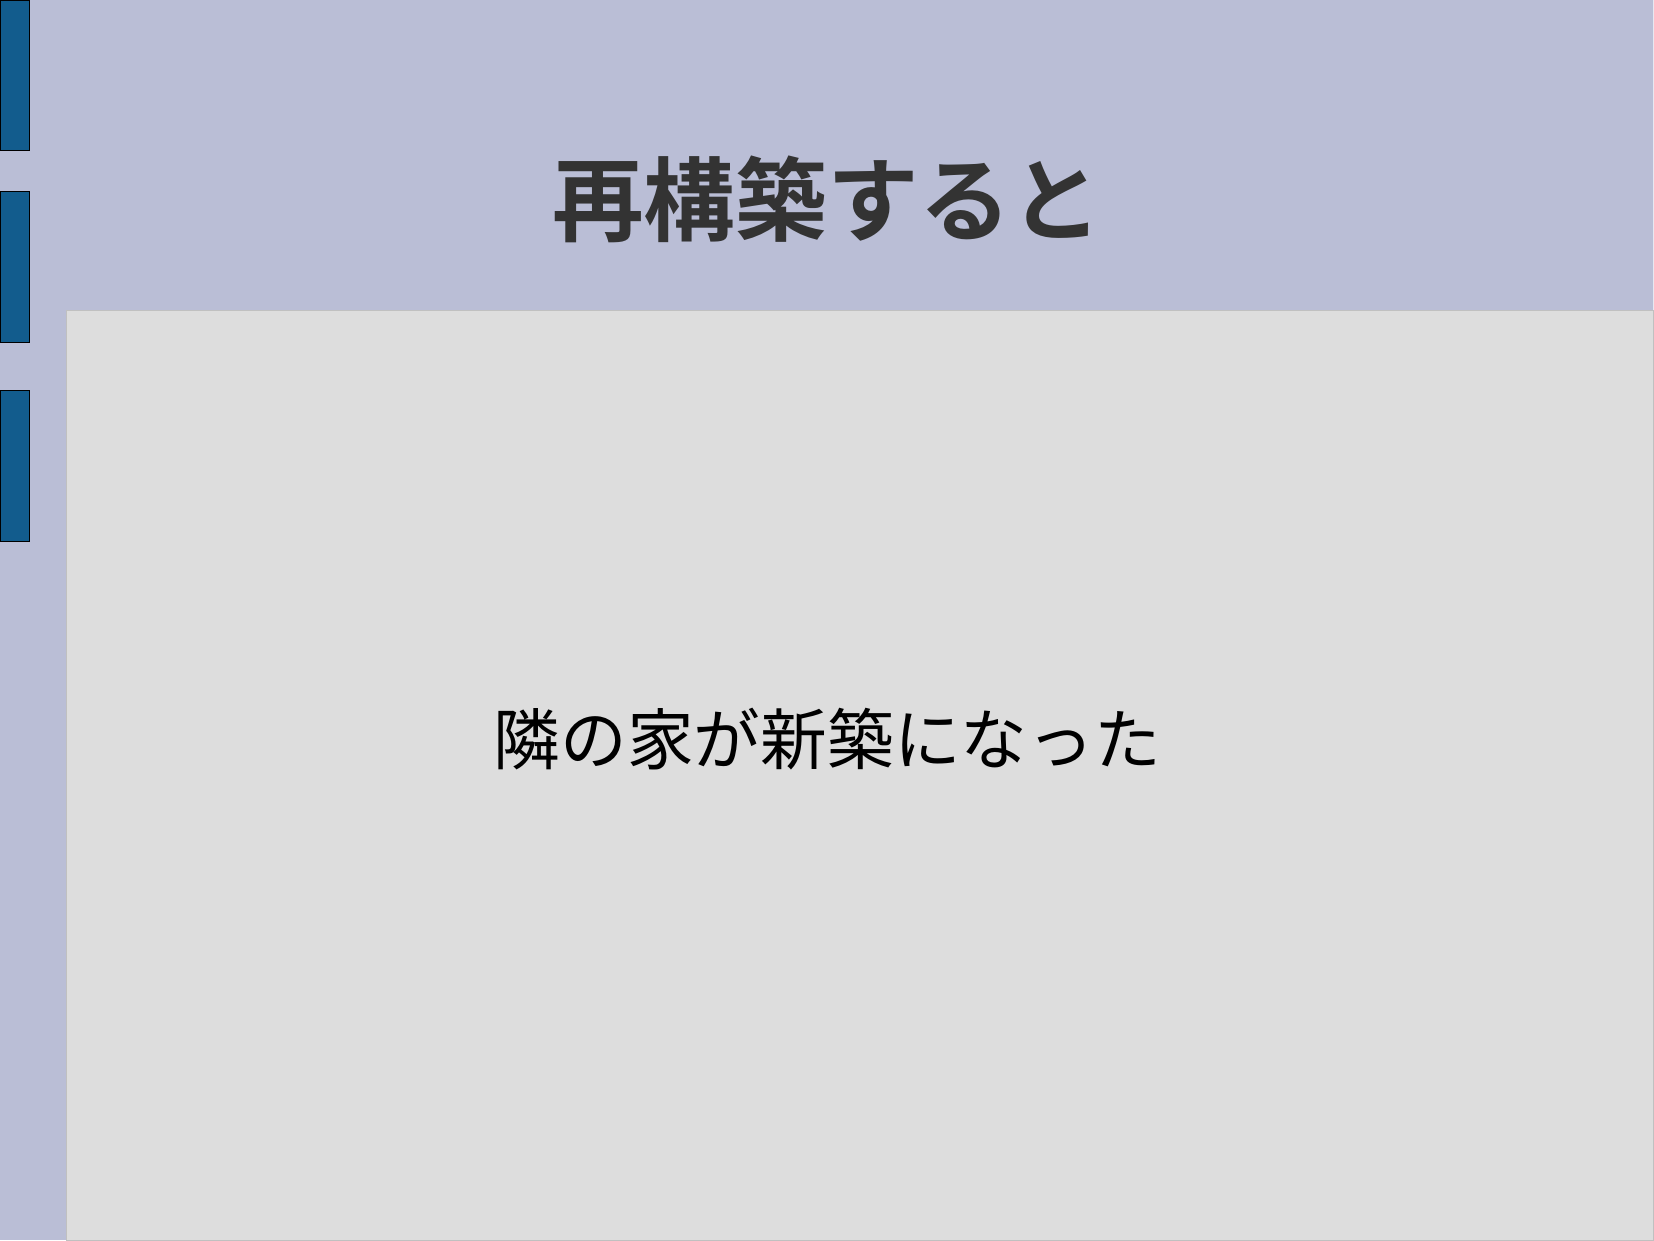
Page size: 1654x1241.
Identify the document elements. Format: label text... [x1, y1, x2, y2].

subtitle 隣の家が新築になった [121, 352, 1534, 1119]
title 再構築すると [121, 98, 1534, 291]
